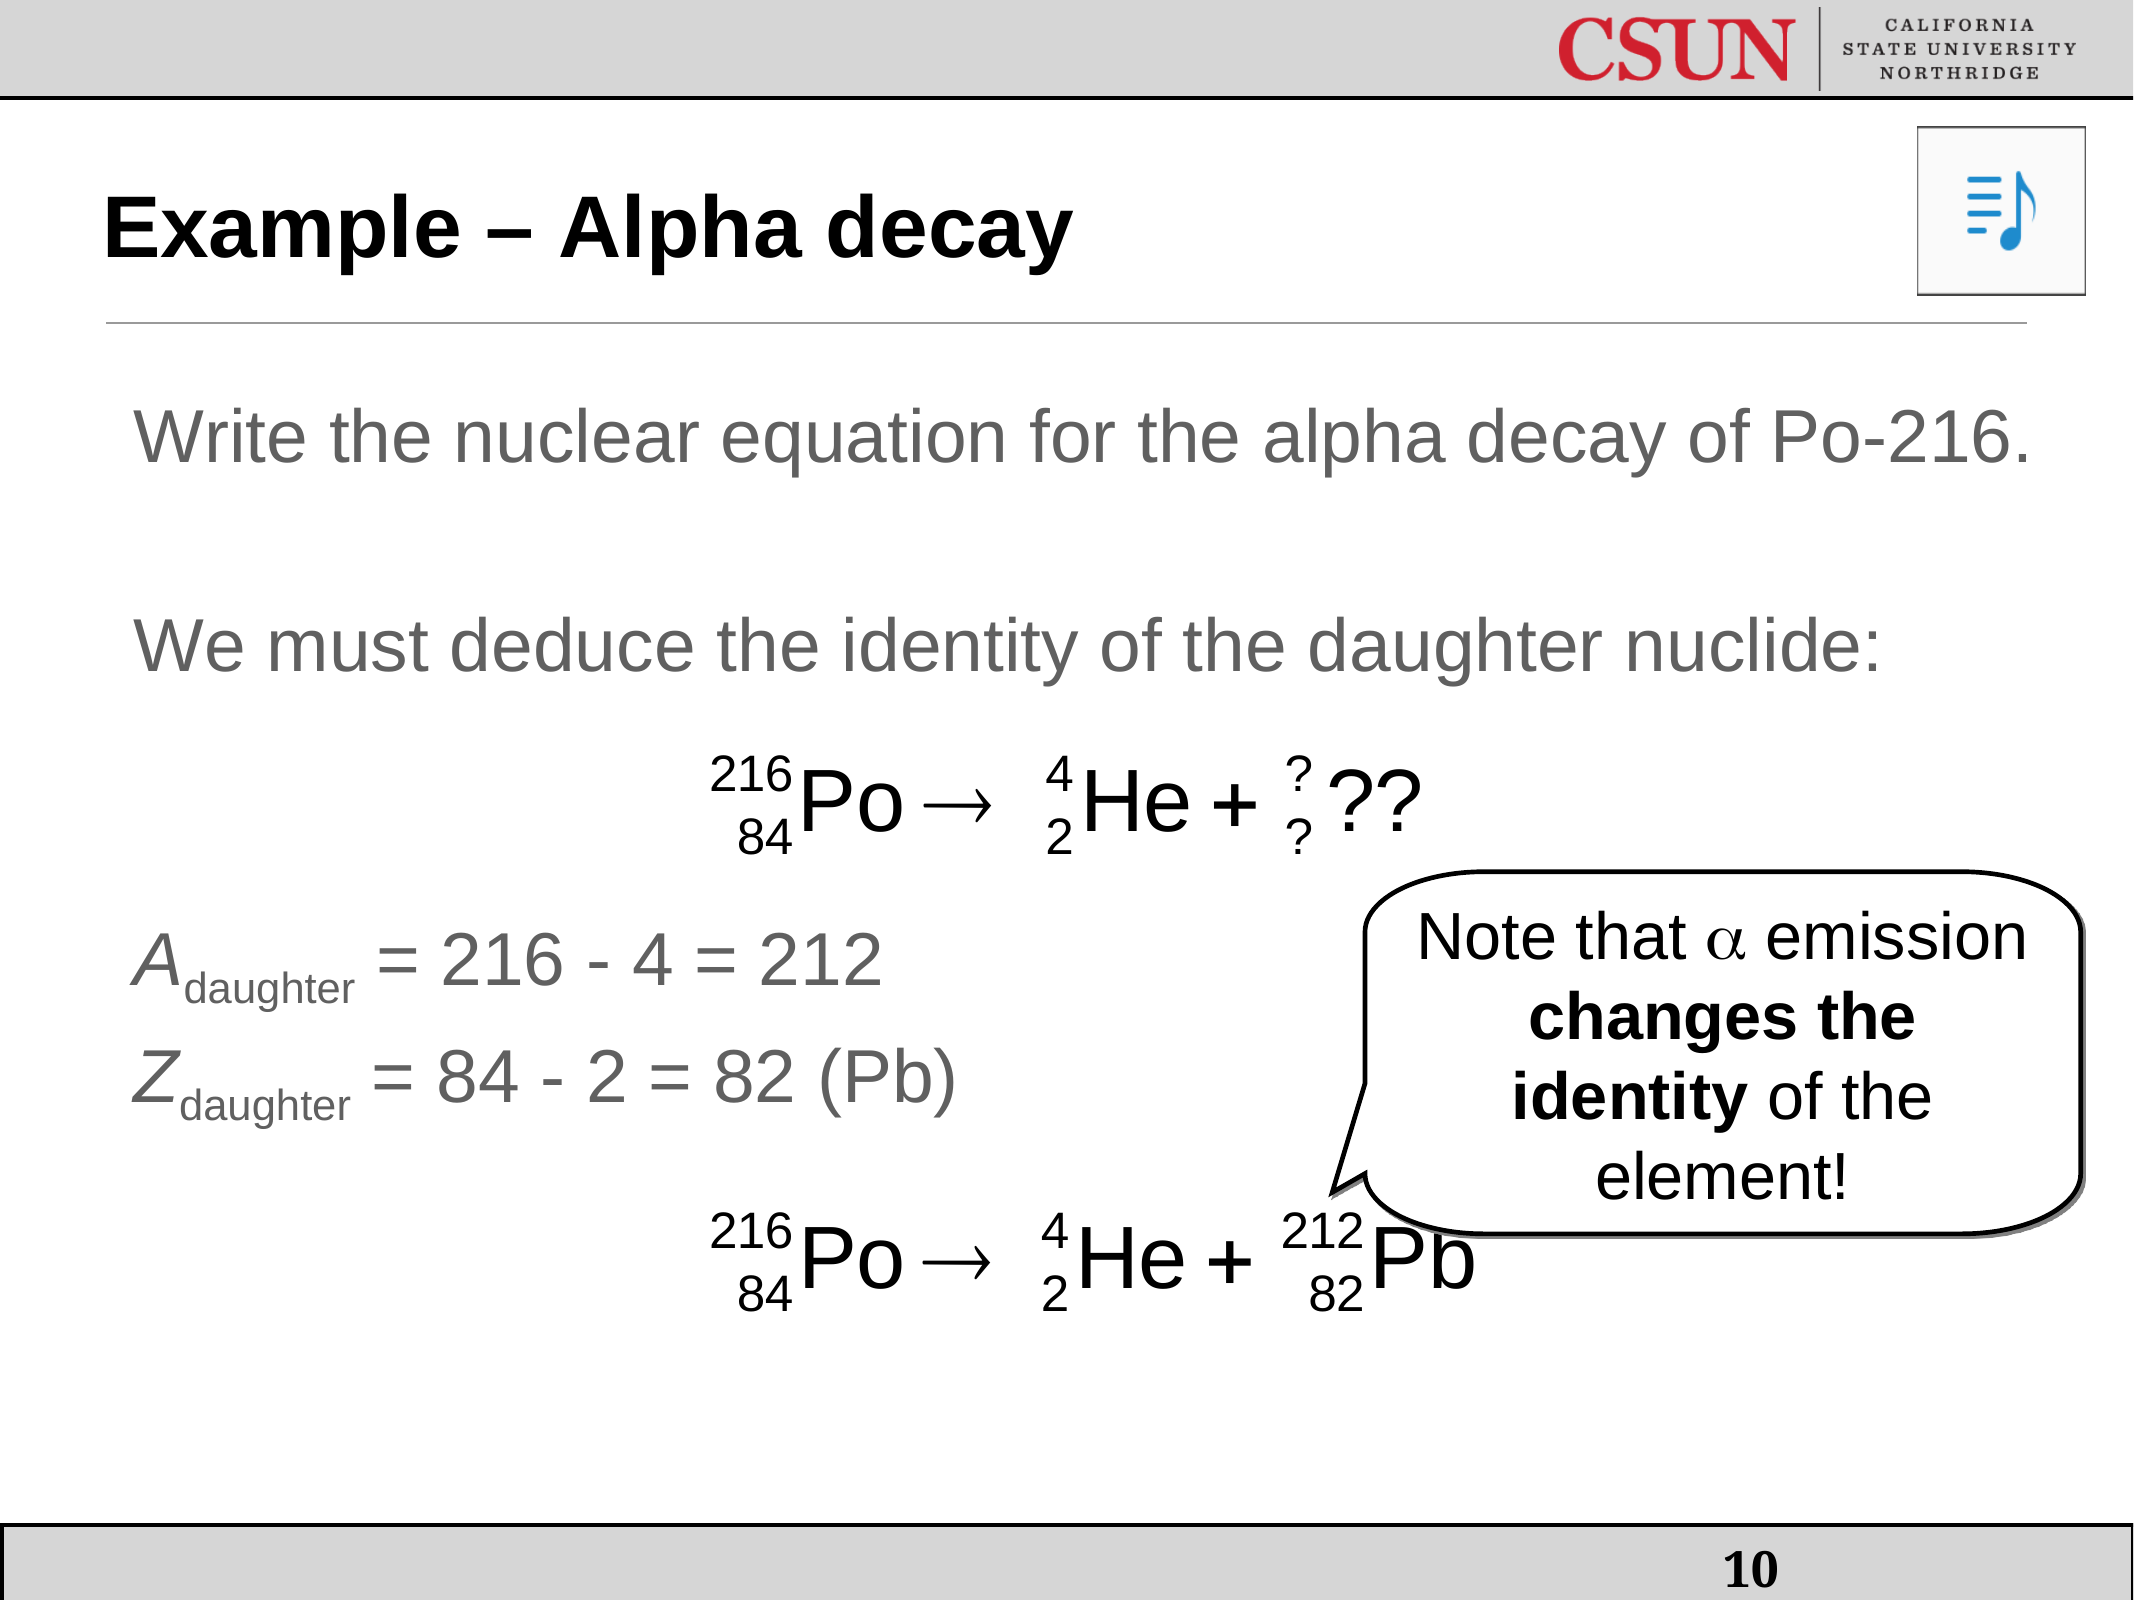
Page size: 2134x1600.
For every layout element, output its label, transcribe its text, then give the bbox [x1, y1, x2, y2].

picture [1559, 7, 2076, 91]
text_box Note that  emission changes the identity of the element! [1332, 871, 2081, 1234]
chart [705, 1200, 1482, 1321]
text_box [1915, 125, 2087, 297]
list Write the nuclear equation for the alpha decay of Po-216. We must deduce the identity of the daughter nuclide: Adaughter = 216 - 4 = 212 Zdaughter = 84 - 2 = 82 (Pb) [75, 379, 2071, 1501]
title Example – Alpha decay [93, 104, 2040, 284]
chart [705, 742, 1428, 863]
